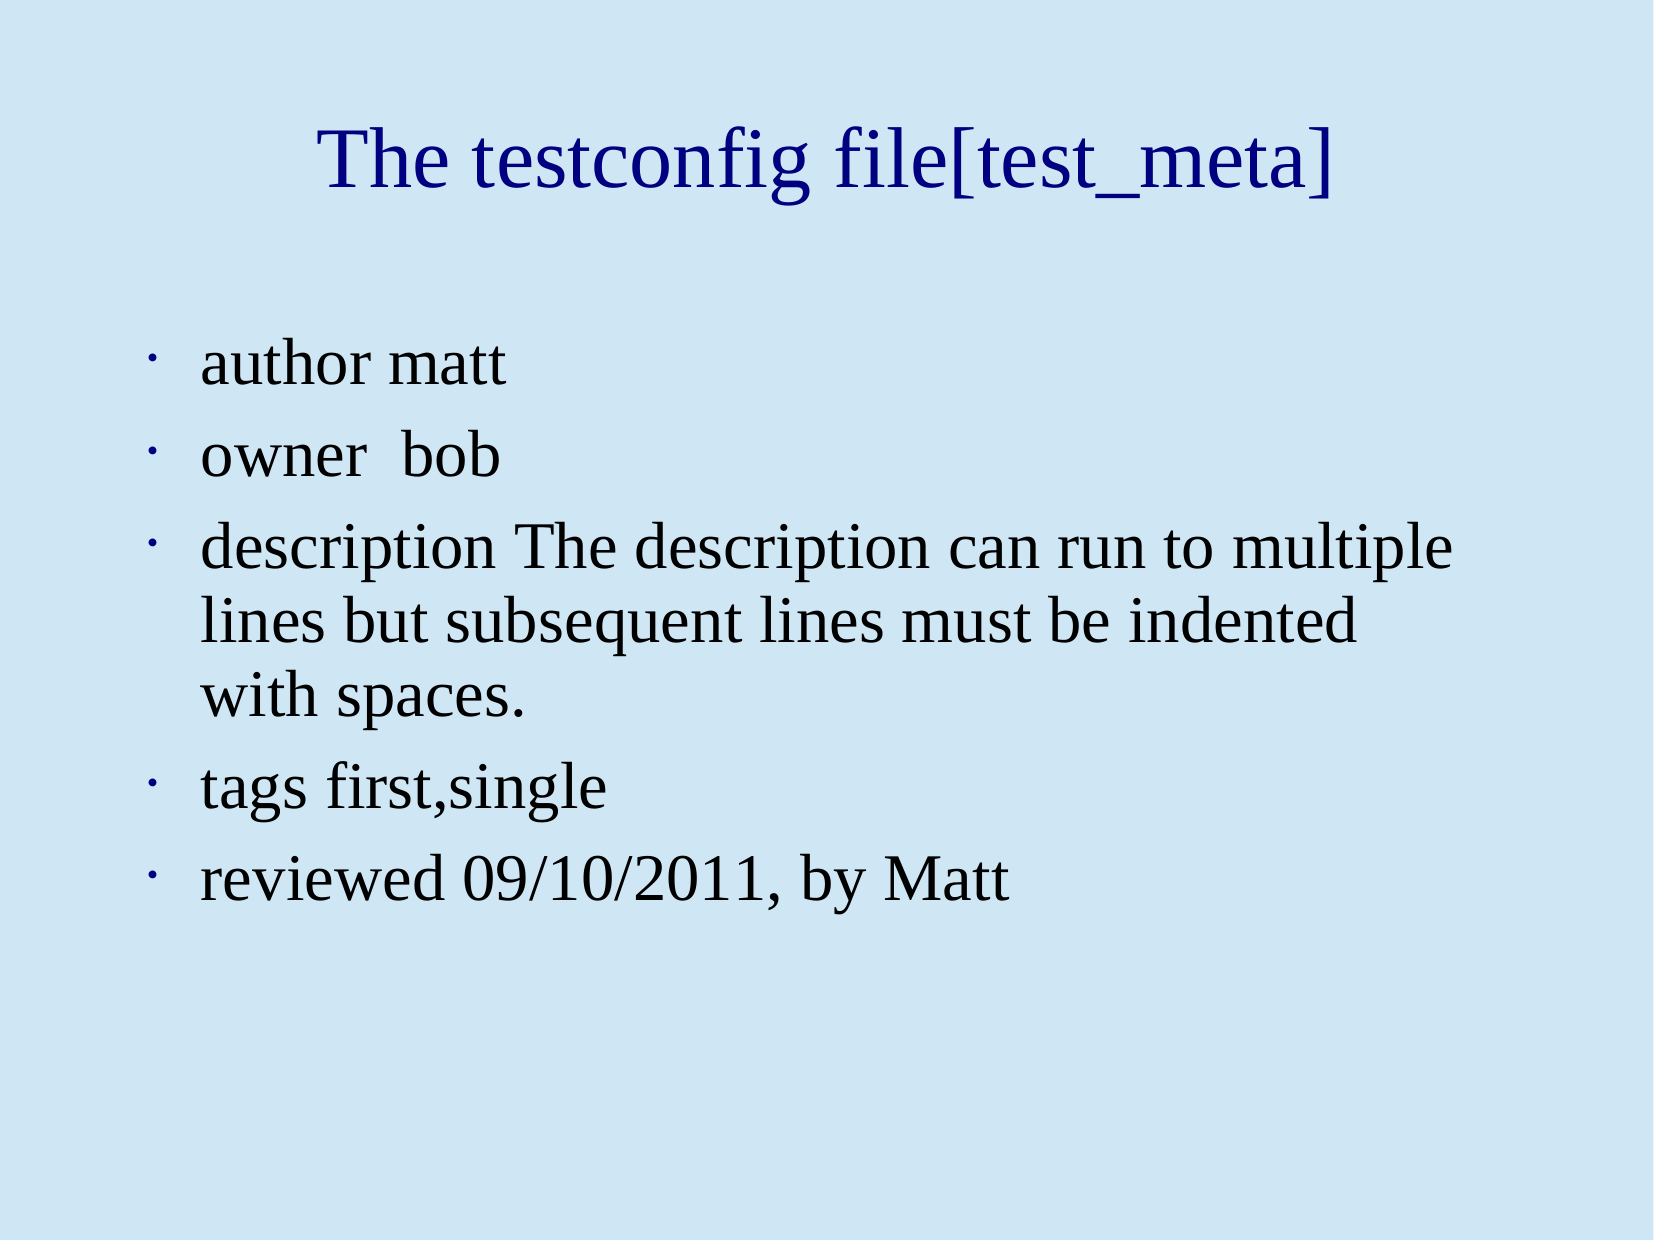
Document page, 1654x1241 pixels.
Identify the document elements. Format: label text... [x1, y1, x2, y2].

list author matt owner bob description The description can run to multiple lines but subsequent lines must be indented with spaces. tags first,single reviewed 09/10/2011, by Matt [129, 324, 1489, 1045]
title The testconfig file[test_meta] [82, 55, 1571, 263]
